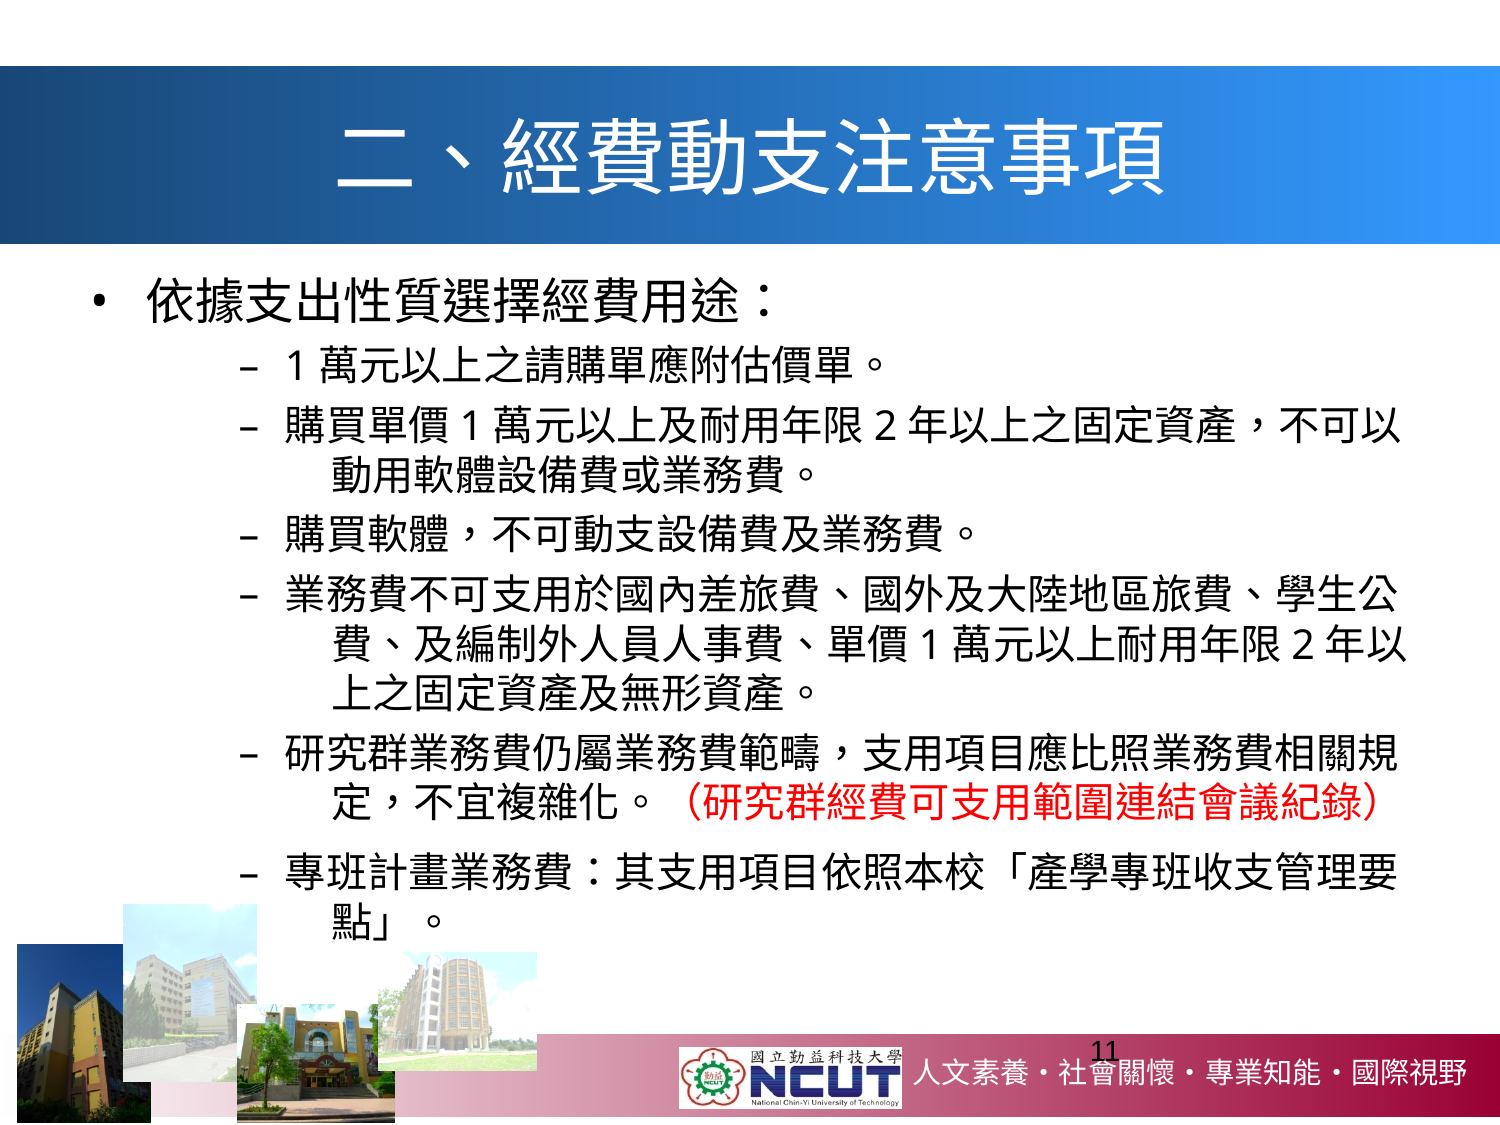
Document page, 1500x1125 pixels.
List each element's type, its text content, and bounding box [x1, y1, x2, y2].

title 二、經費動支注意事項 [0, 66, 1500, 244]
text_box 11 [1074, 1024, 1426, 1103]
list 依據支出性質選擇經費用途： 1萬元以上之請購單應附估價單。 購買單價1萬元以上及耐用年限2年以上之固定資產，不可以動用軟體設備費或業務費。 購買軟體，不可動支設備費及業務費。 業務費不可支用於國內差旅費、國外及大陸地區旅費、學生公費、及編制外人員人事費、單價1萬元以上耐用年限2年以上之固定資產及無形資產。 研究群業務費仍屬業務費範疇，支用項目應比照業務費相關規定，不宜複雜化。（研究群經費可支用範圍連結會議紀錄） 專班計畫業務費：其支用項目依照本校「產學專班收支管理要點」。 [75, 262, 1426, 1005]
